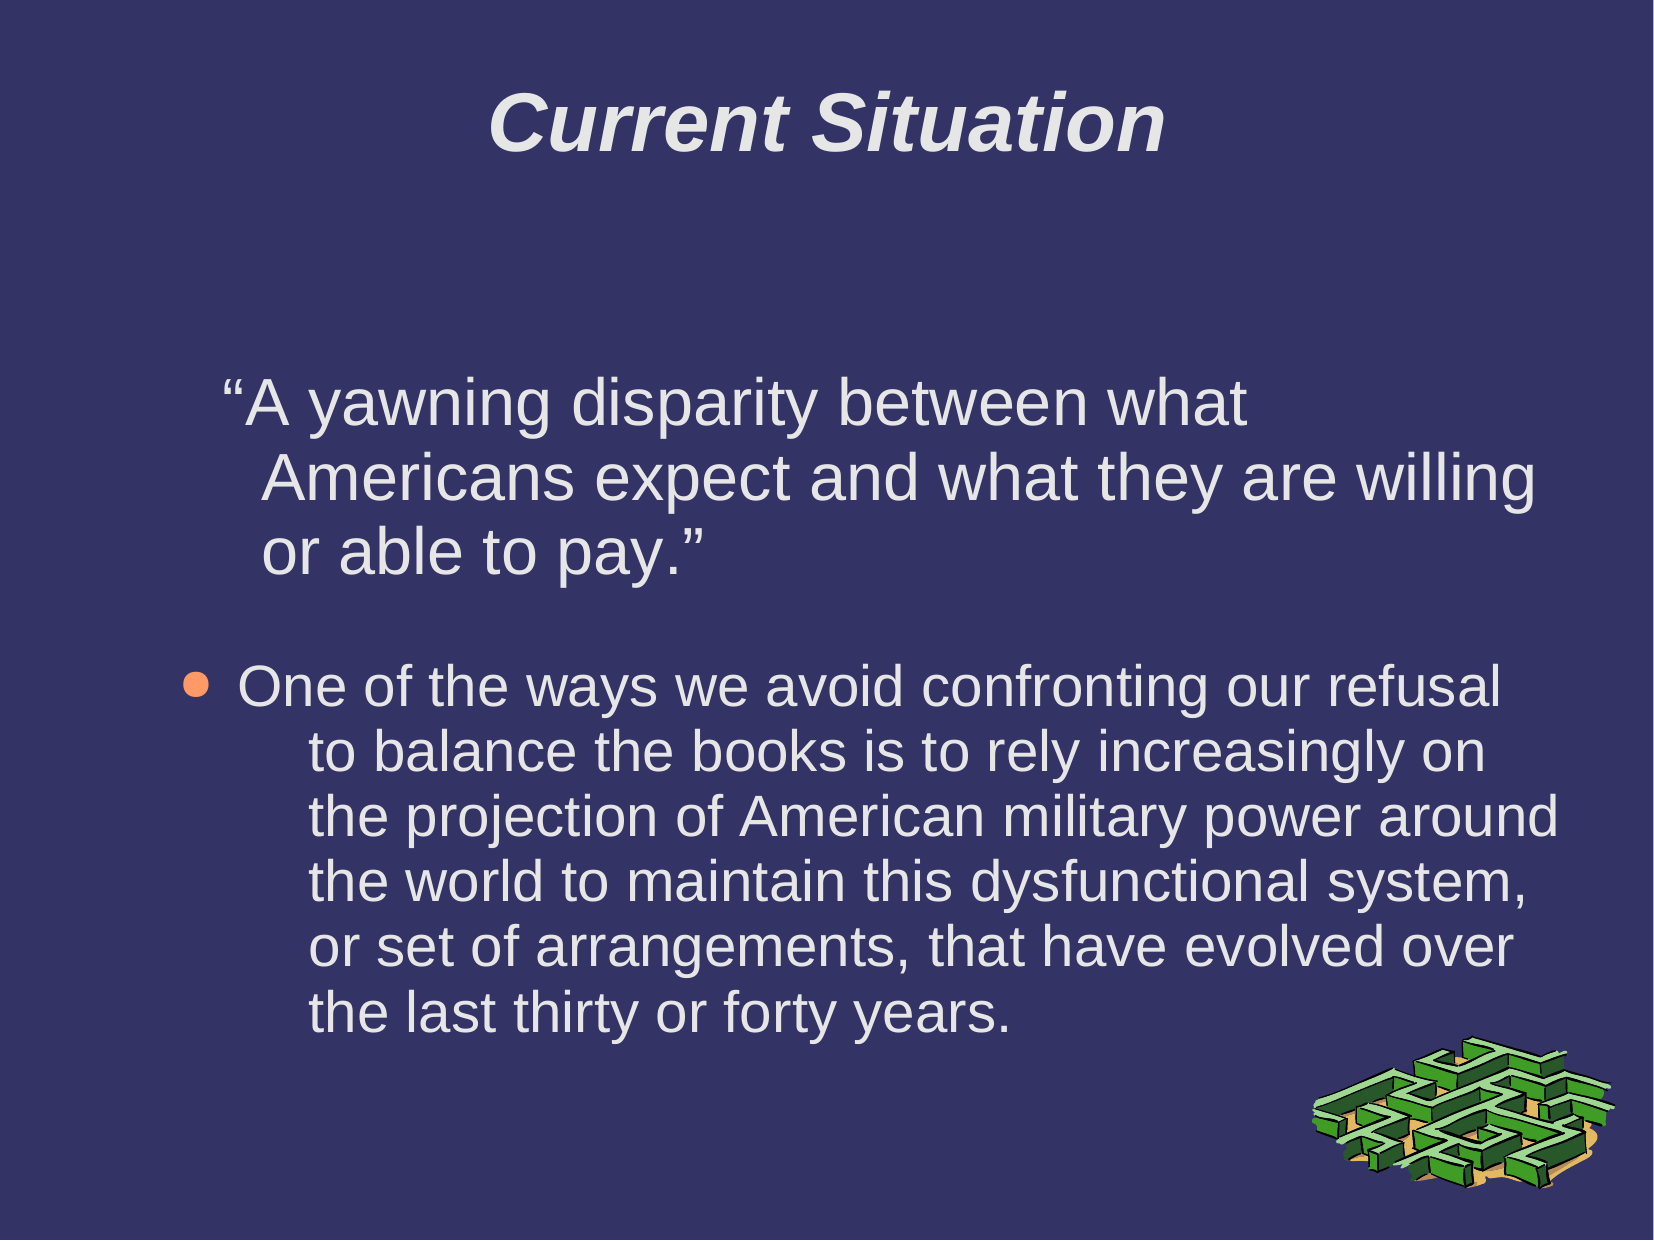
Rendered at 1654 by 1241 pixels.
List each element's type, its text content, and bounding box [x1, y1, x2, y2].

list “A yawning disparity between what Americans expect and what they are willing or able to pay.” One of the ways we avoid confronting our refusal to balance the books is to rely increasingly on the projection of American military power around the world to maintain this dysfunctional system, or set of arrangements, that have evolved over the last thirty or forty years. [178, 364, 1570, 1132]
title Current Situation [121, 26, 1534, 219]
